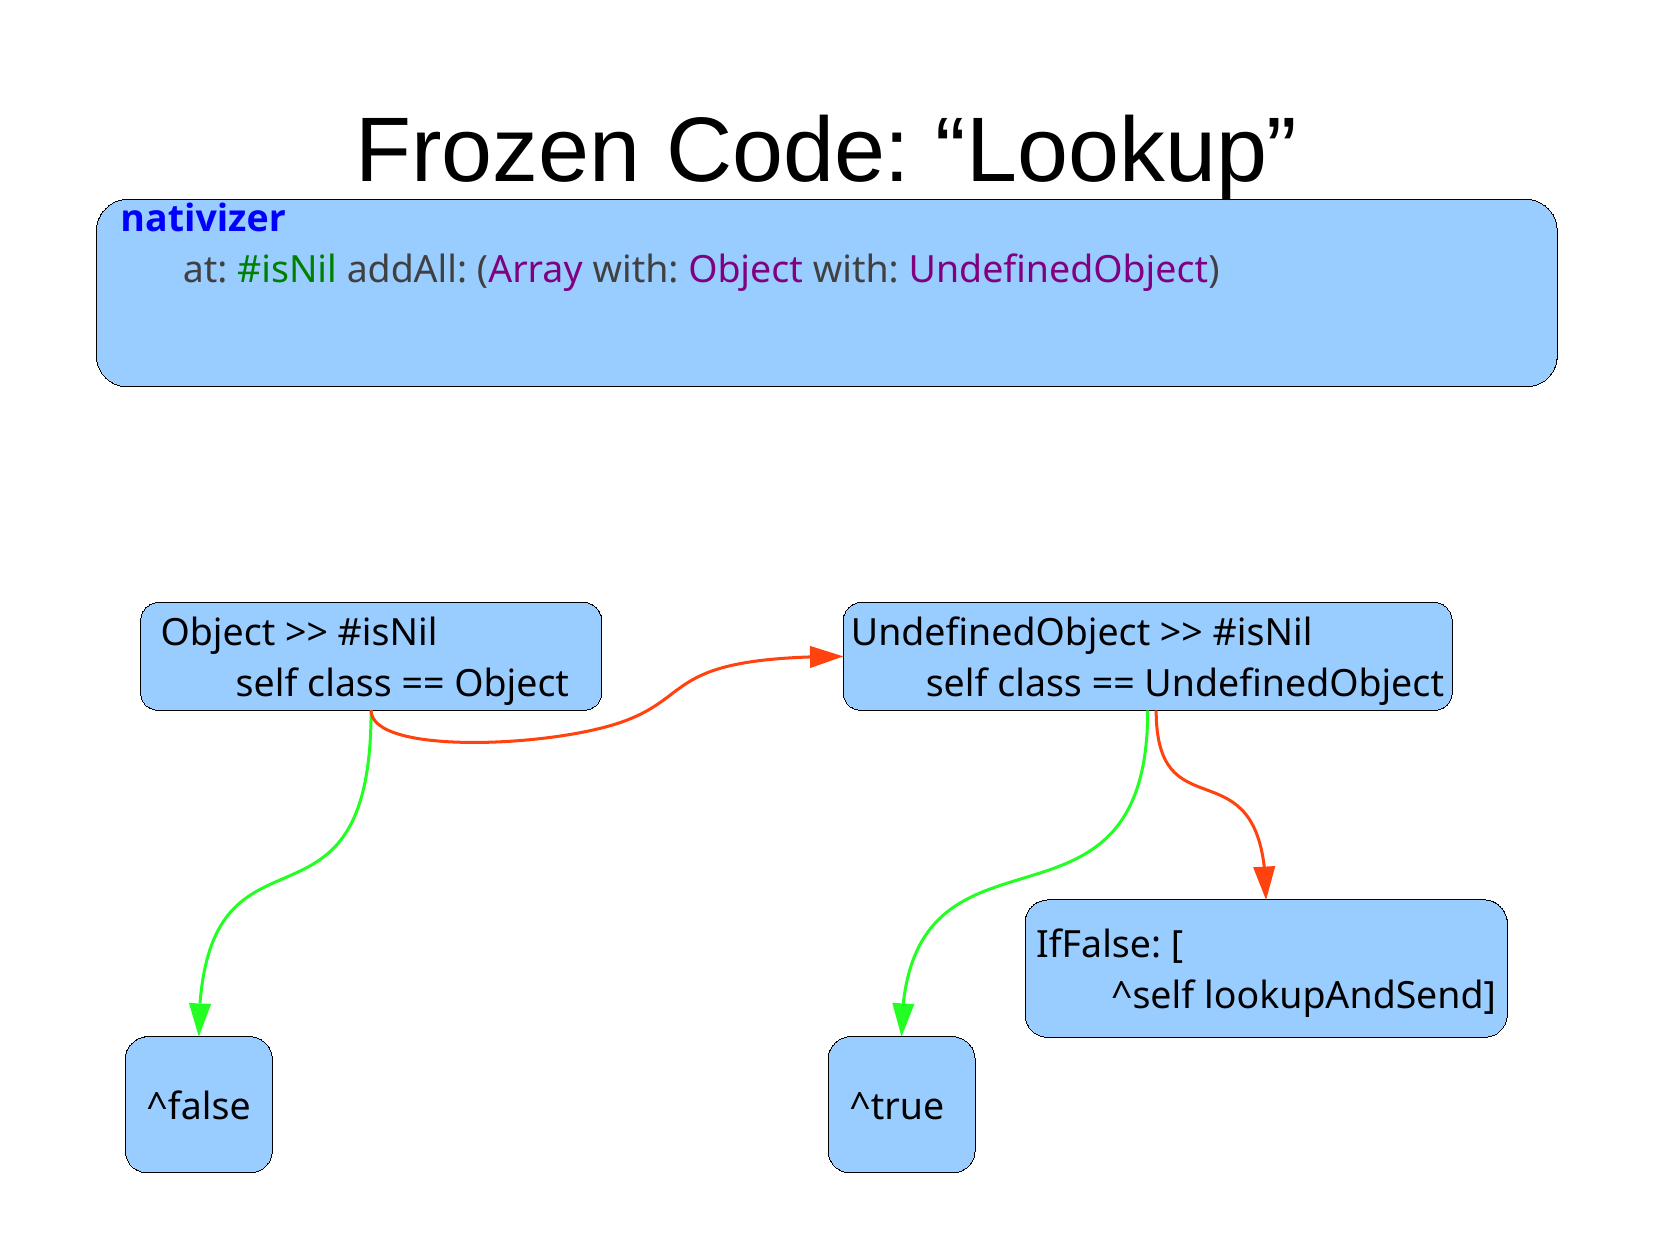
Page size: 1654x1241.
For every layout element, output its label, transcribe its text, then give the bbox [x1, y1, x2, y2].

text_box Frozen Code: “Lookup” [143, 91, 1511, 209]
text_box IfFalse: [ ^self lookupAndSend] [1025, 899, 1508, 1038]
text_box Object >> #isNil self class == Object [140, 602, 602, 711]
text_box nativizer at: #isNil addAll: (Array with: Object with: UndefinedObject) [96, 199, 1558, 387]
text_box ^true [828, 1036, 976, 1173]
text_box UndefinedObject >> #isNil self class == UndefinedObject [843, 602, 1453, 711]
text_box ^false [125, 1036, 273, 1173]
